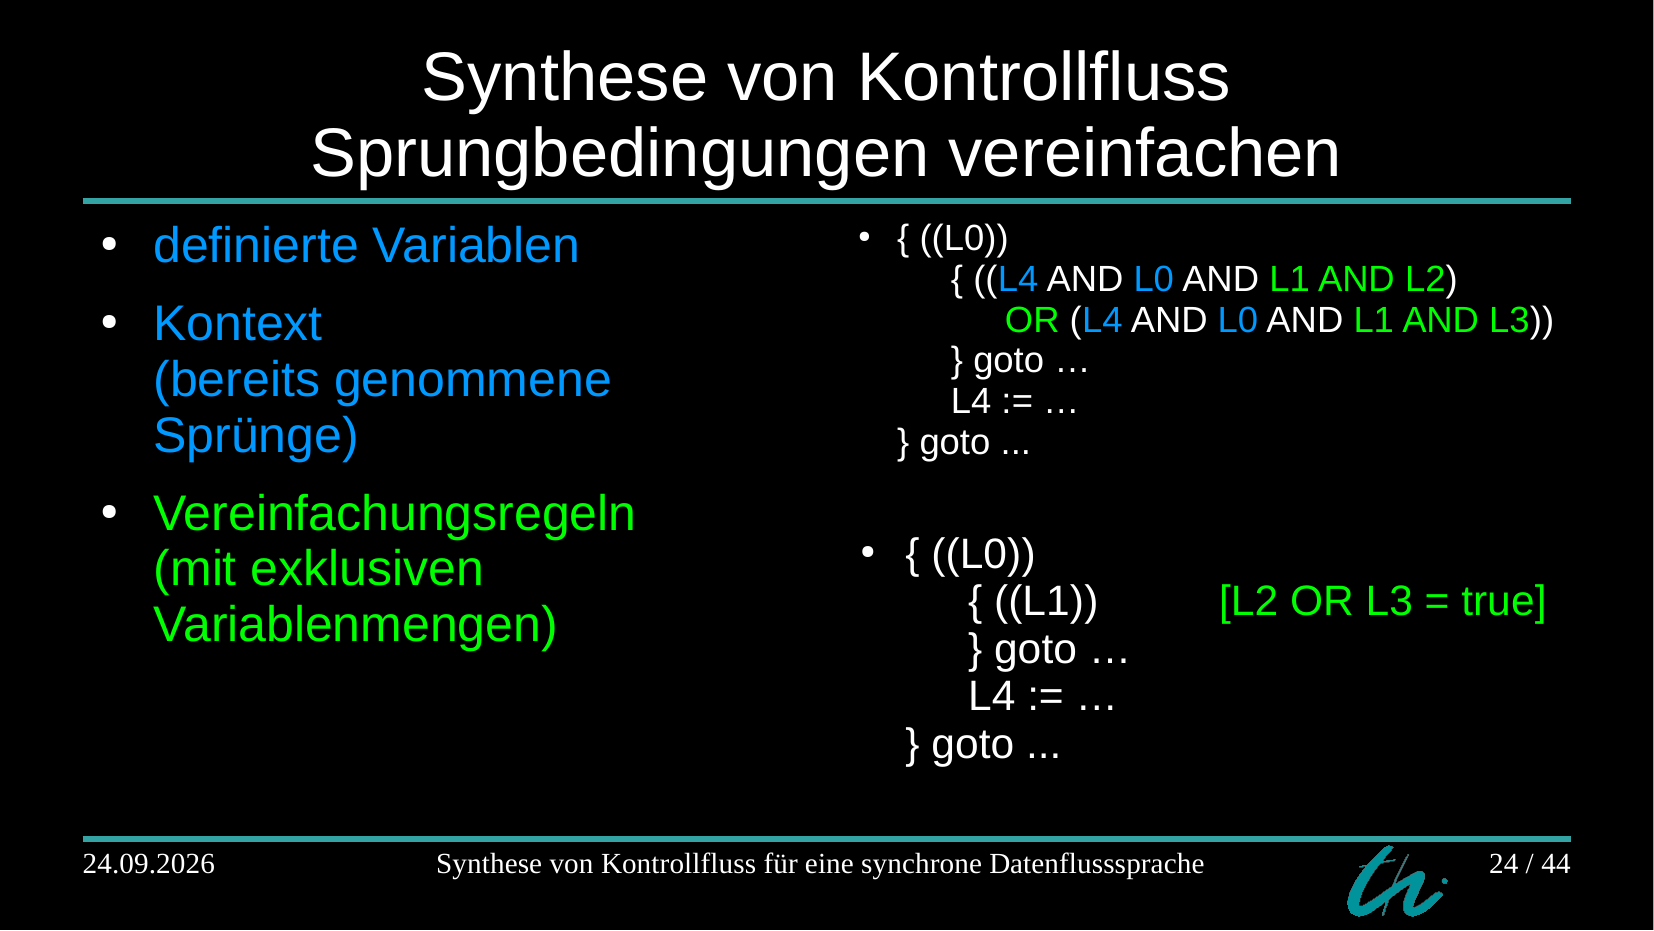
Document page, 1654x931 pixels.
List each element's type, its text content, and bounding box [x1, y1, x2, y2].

list { ((L0)) { ((L4 AND L0 AND L1 AND L2) OR (L4 AND L0 AND L1 AND L3)) } goto … L4 := … } goto ... [845, 217, 1572, 503]
picture [1347, 845, 1448, 917]
list definierte Variablen Kontext (bereits genommene Sprünge) Vereinfachungsregeln (mit exklusiven Variablenmengen) [82, 217, 809, 815]
list { ((L0)) { ((L1)) [L2 OR L3 = true] } goto … L4 := … } goto ... [845, 529, 1572, 815]
title Synthese von Kontrollfluss Sprungbedingungen vereinfachen [82, 37, 1571, 193]
